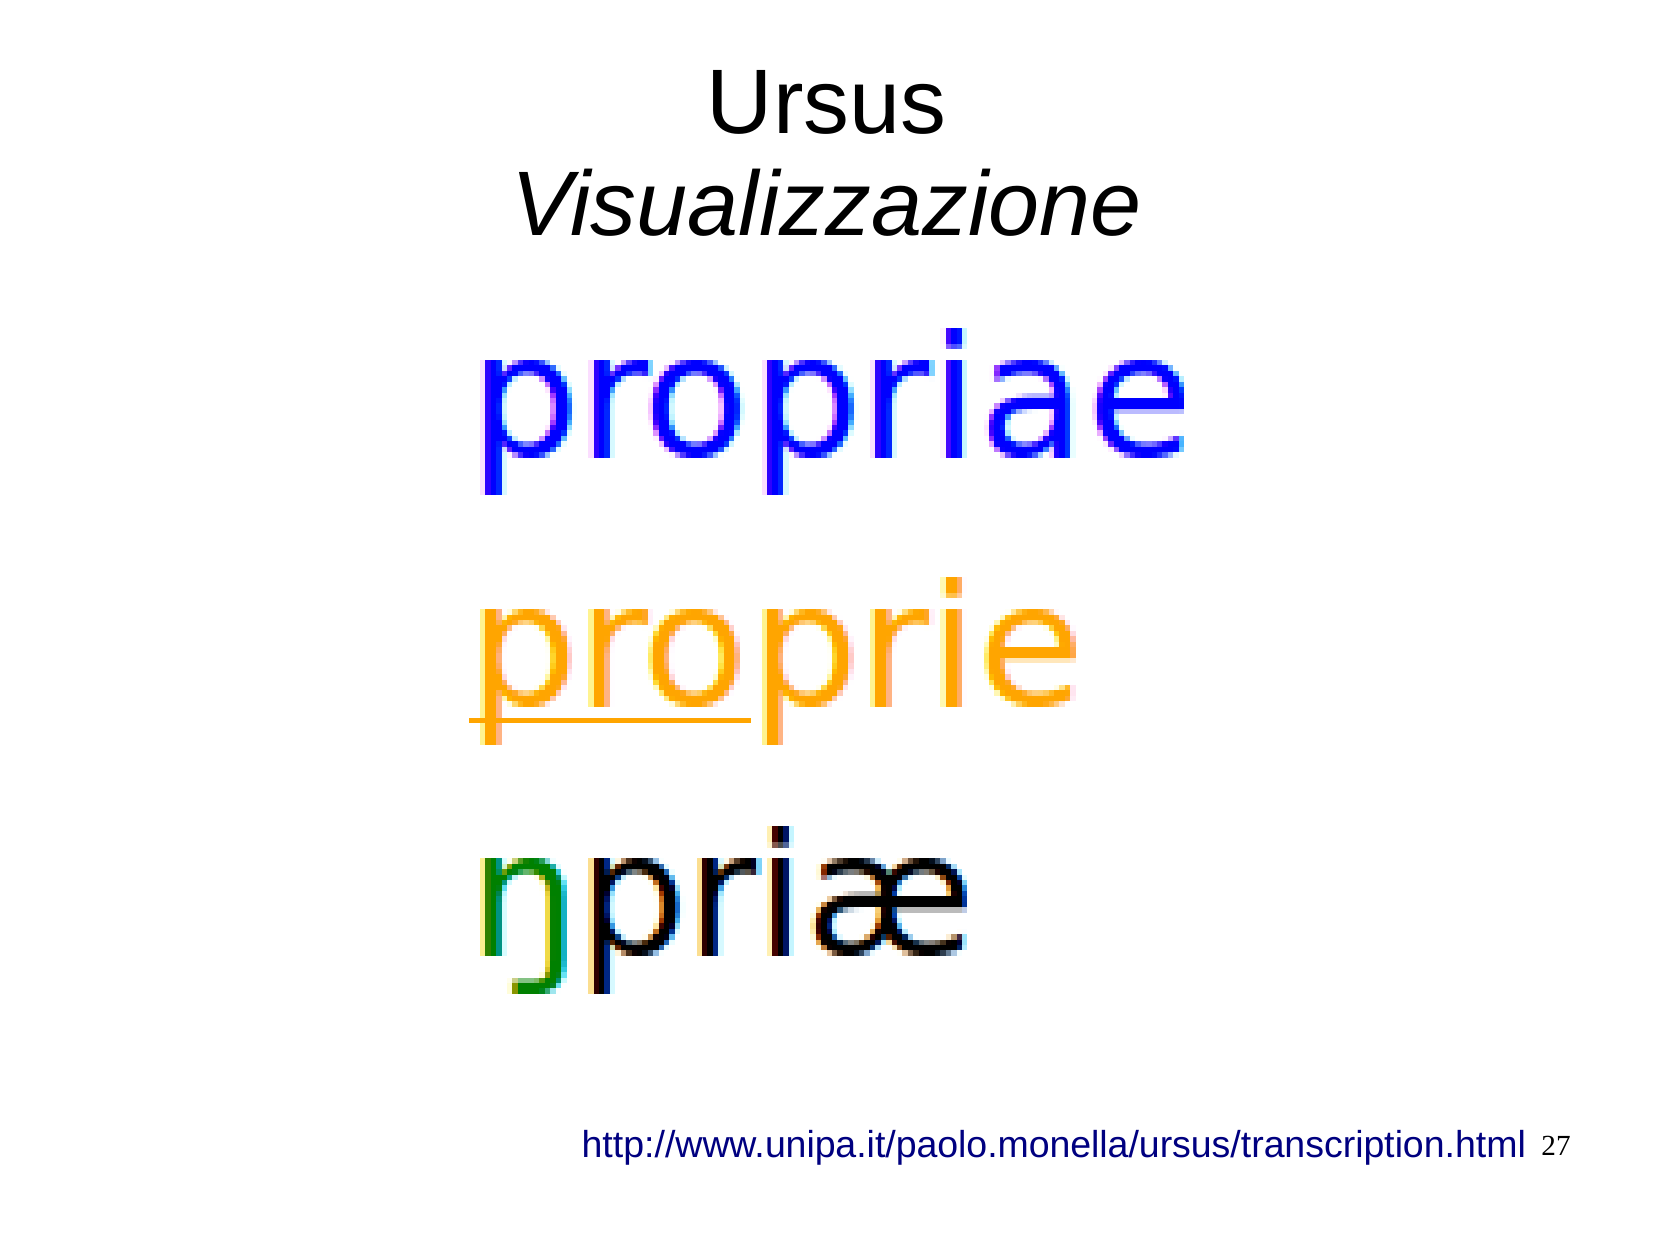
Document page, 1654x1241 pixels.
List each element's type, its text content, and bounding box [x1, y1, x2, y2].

picture [437, 328, 1217, 1016]
text_box http://www.unipa.it/paolo.monella/ursus/transcription.html [566, 1116, 1548, 1216]
title Ursus Visualizzazione [82, 49, 1571, 257]
